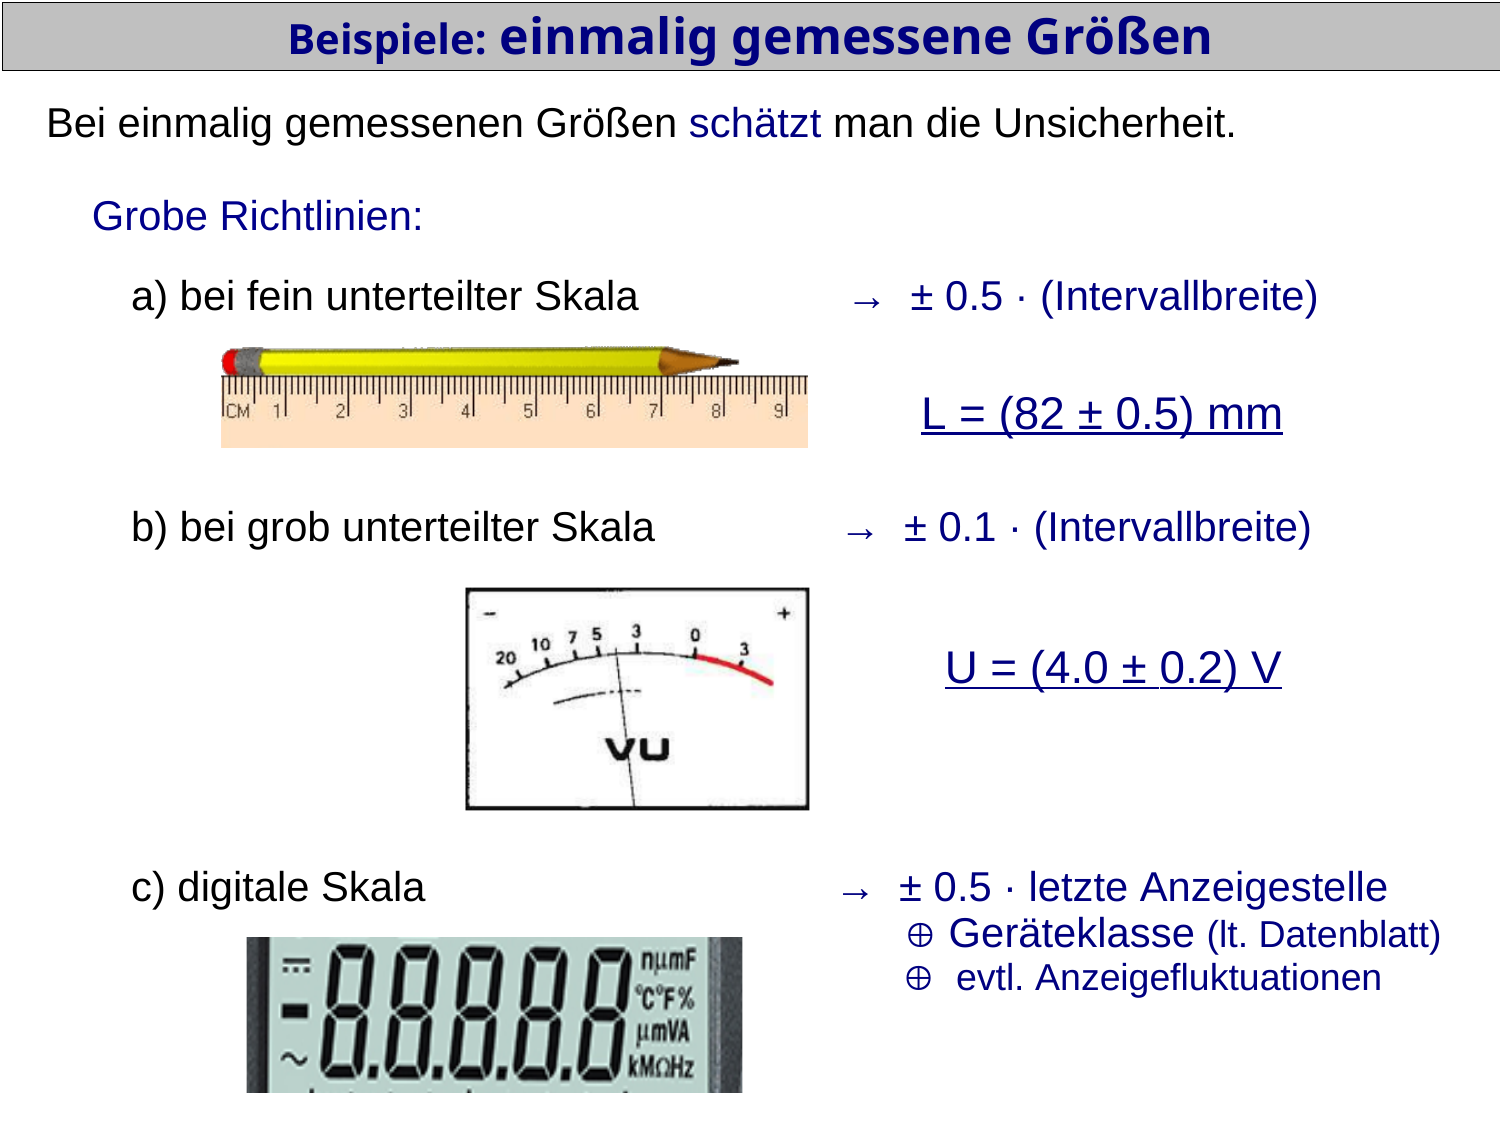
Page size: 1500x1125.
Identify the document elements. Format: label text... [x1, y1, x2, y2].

picture [221, 346, 808, 448]
text_box Bei einmalig gemessenen Größen schätzt man die Unsicherheit. Grobe Richtlinien: [31, 92, 1264, 247]
text_box c) digitale Skala → ± 0.5 · letzte Anzeigestelle ⊕ Geräteklasse (lt. Datenblatt) ⊕ evtl. Anzeigefluktuationen [116, 856, 1457, 1021]
text_box L = (82 ± 0.5) mm [906, 380, 1299, 448]
text_box U = (4.0 ± 0.2) V [930, 634, 1297, 702]
title Beispiele: einmalig gemessene Größen [110, 0, 1392, 77]
text_box a) bei fein unterteilter Skala → ± 0.5 · (Intervallbreite) [116, 265, 1332, 327]
picture [246, 937, 743, 1093]
text_box b) bei grob unterteilter Skala → ± 0.1 · (Intervallbreite) [116, 495, 1325, 558]
picture [460, 581, 815, 816]
